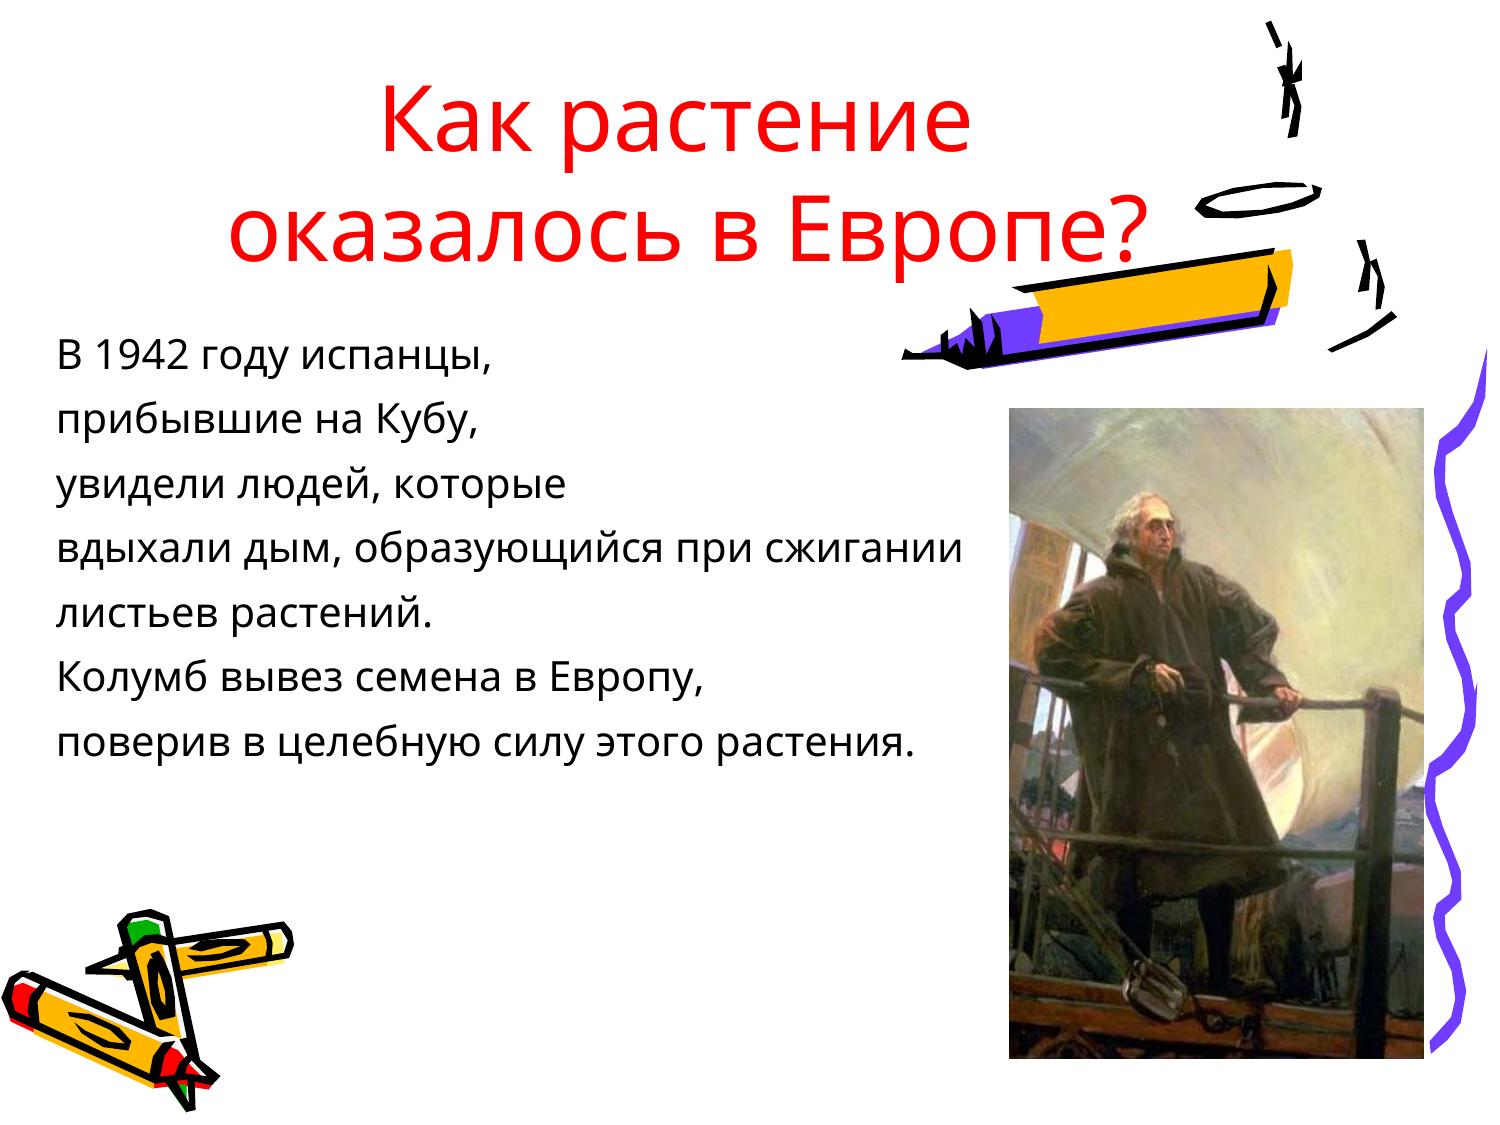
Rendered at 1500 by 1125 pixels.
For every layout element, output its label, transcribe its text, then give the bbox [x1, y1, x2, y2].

picture [1009, 408, 1424, 1059]
list В 1942 году испанцы, прибывшие на Кубу, увидели людей, которые вдыхали дым, образующийся при сжигании листьев растений. Колумб вывез семена в Европу, поверив в целебную силу этого растения. [41, 255, 987, 778]
title Как растение оказалось в Европе? [190, 49, 1162, 288]
